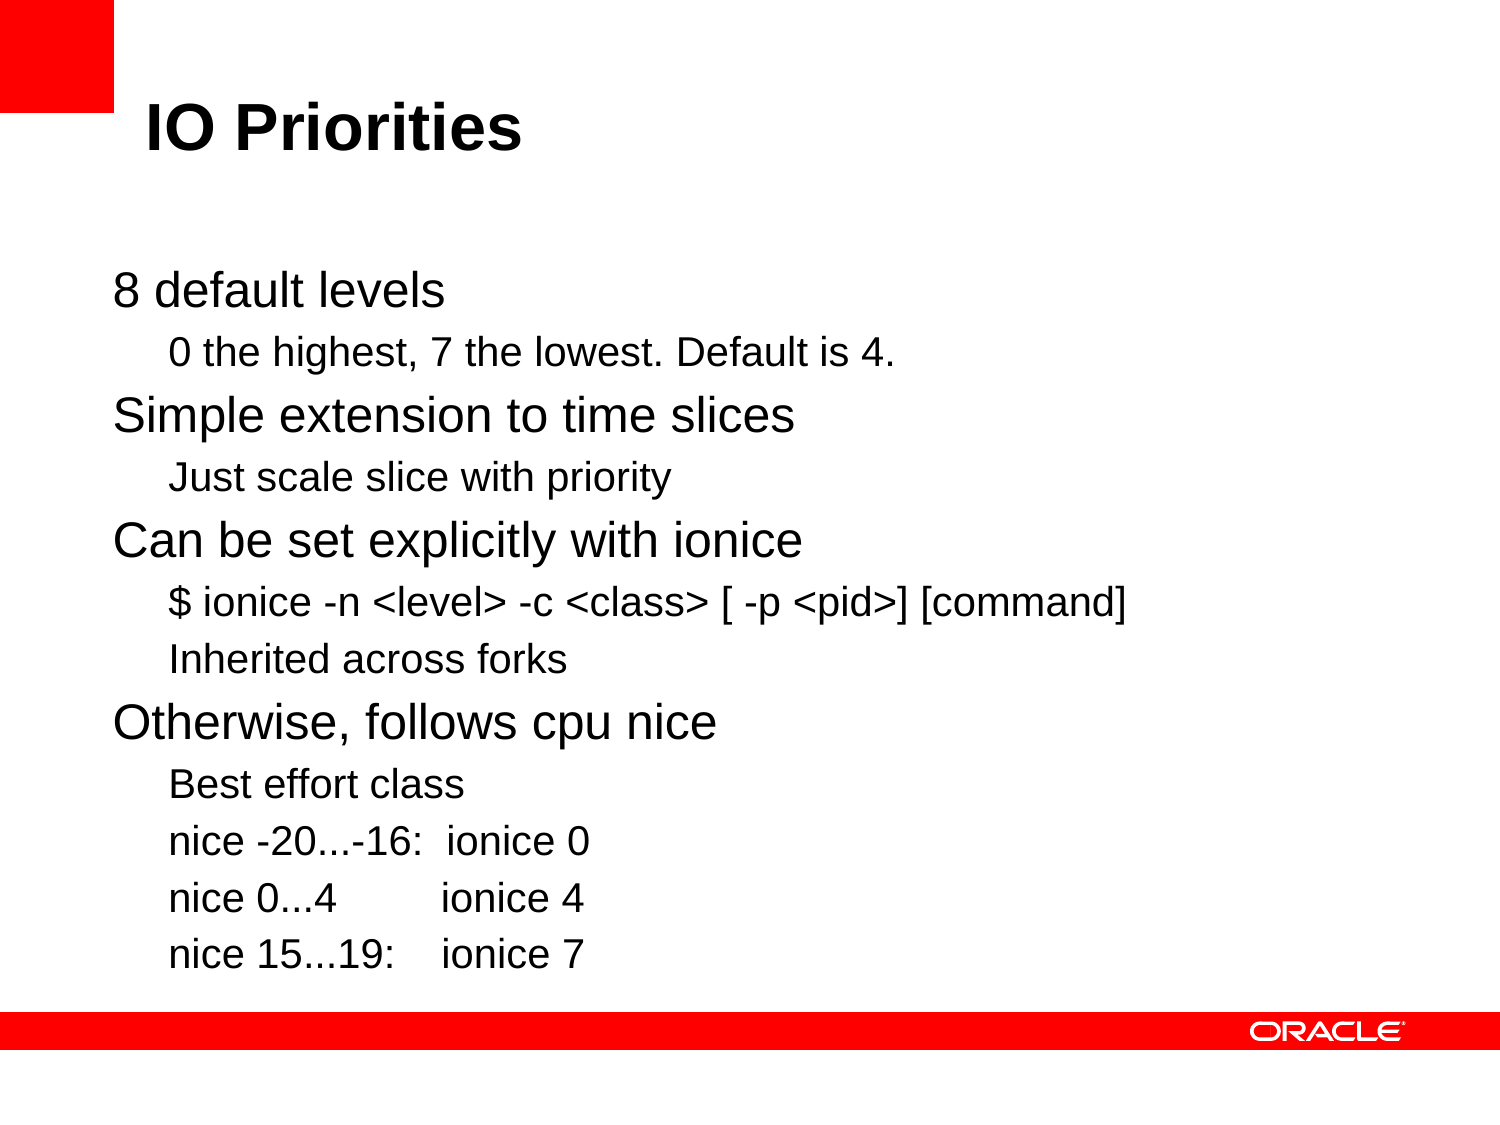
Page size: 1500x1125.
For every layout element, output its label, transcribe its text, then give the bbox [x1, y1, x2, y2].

title IO Priorities [145, 49, 1390, 205]
picture [0, 0, 114, 113]
list 8 default levels 0 the highest, 7 the lowest. Default is 4. Simple extension to time slices Just scale slice with priority Can be set explicitly with ionice $ ionice -n <level> -c <class> [ -p <pid>] [command] Inherited across forks Otherwise, follows cpu nice Best effort class nice -20...-16: ionice 0 nice 0...4 ionice 4 nice 15...19: ionice 7 [112, 262, 1349, 978]
picture [0, 1012, 1500, 1050]
